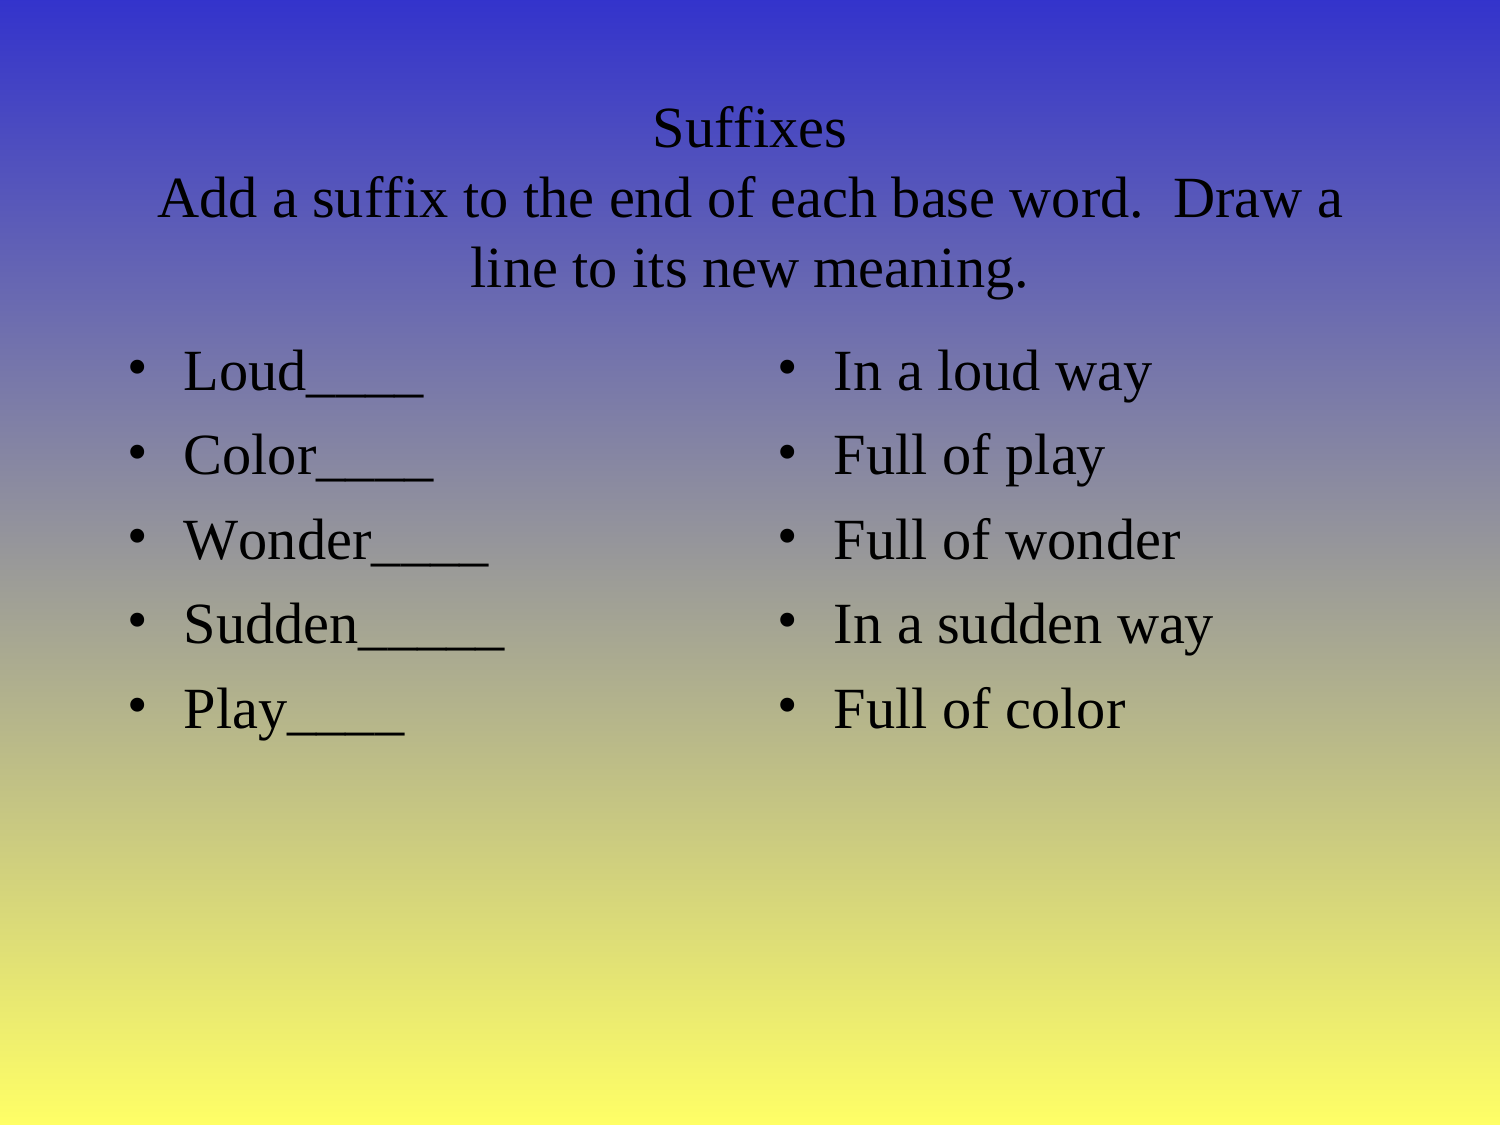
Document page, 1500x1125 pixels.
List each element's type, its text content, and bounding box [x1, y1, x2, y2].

title Suffixes Add a suffix to the end of each base word. Draw a line to its new meaning. [112, 81, 1388, 307]
list In a loud way Full of play Full of wonder In a sudden way Full of color [762, 324, 1388, 1000]
list Loud____ Color____ Wonder____ Sudden_____ Play____ [112, 324, 738, 1000]
